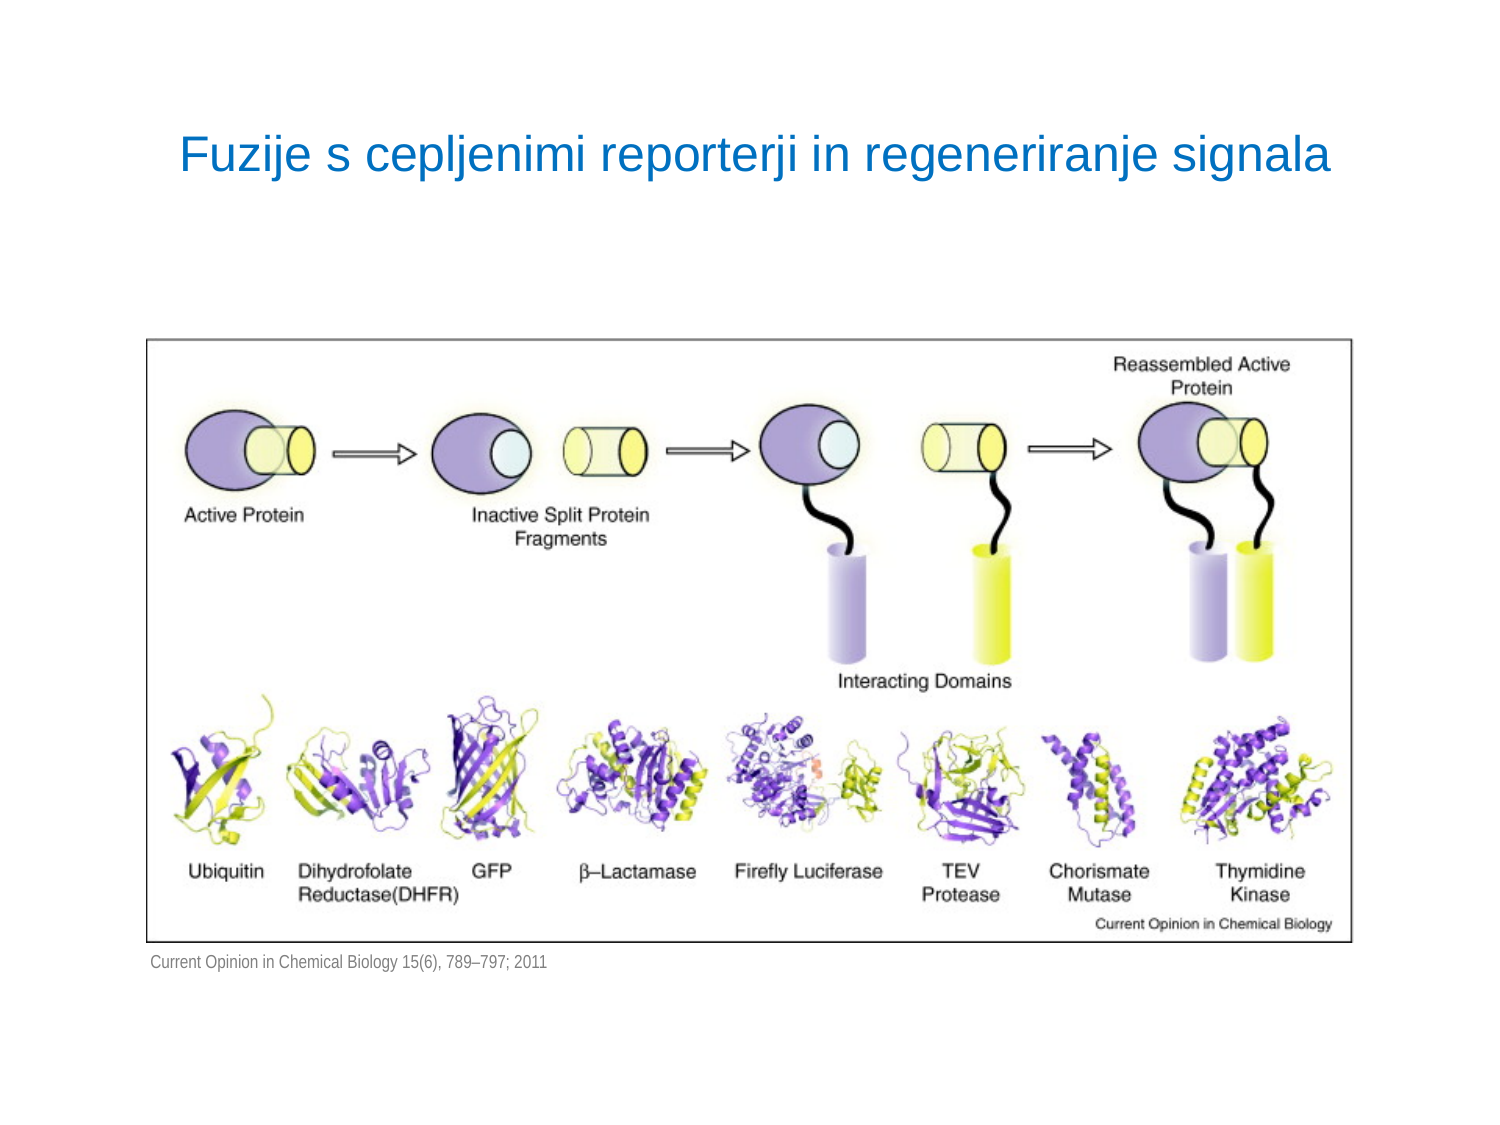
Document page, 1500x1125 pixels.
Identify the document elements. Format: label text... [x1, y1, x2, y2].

picture [146, 338, 1354, 943]
text_box Fuzije s cepljenimi reporterji in regeneriranje signala [164, 113, 1347, 189]
text_box Current Opinion in Chemical Biology 15(6), 789–797; 2011 [135, 942, 886, 981]
